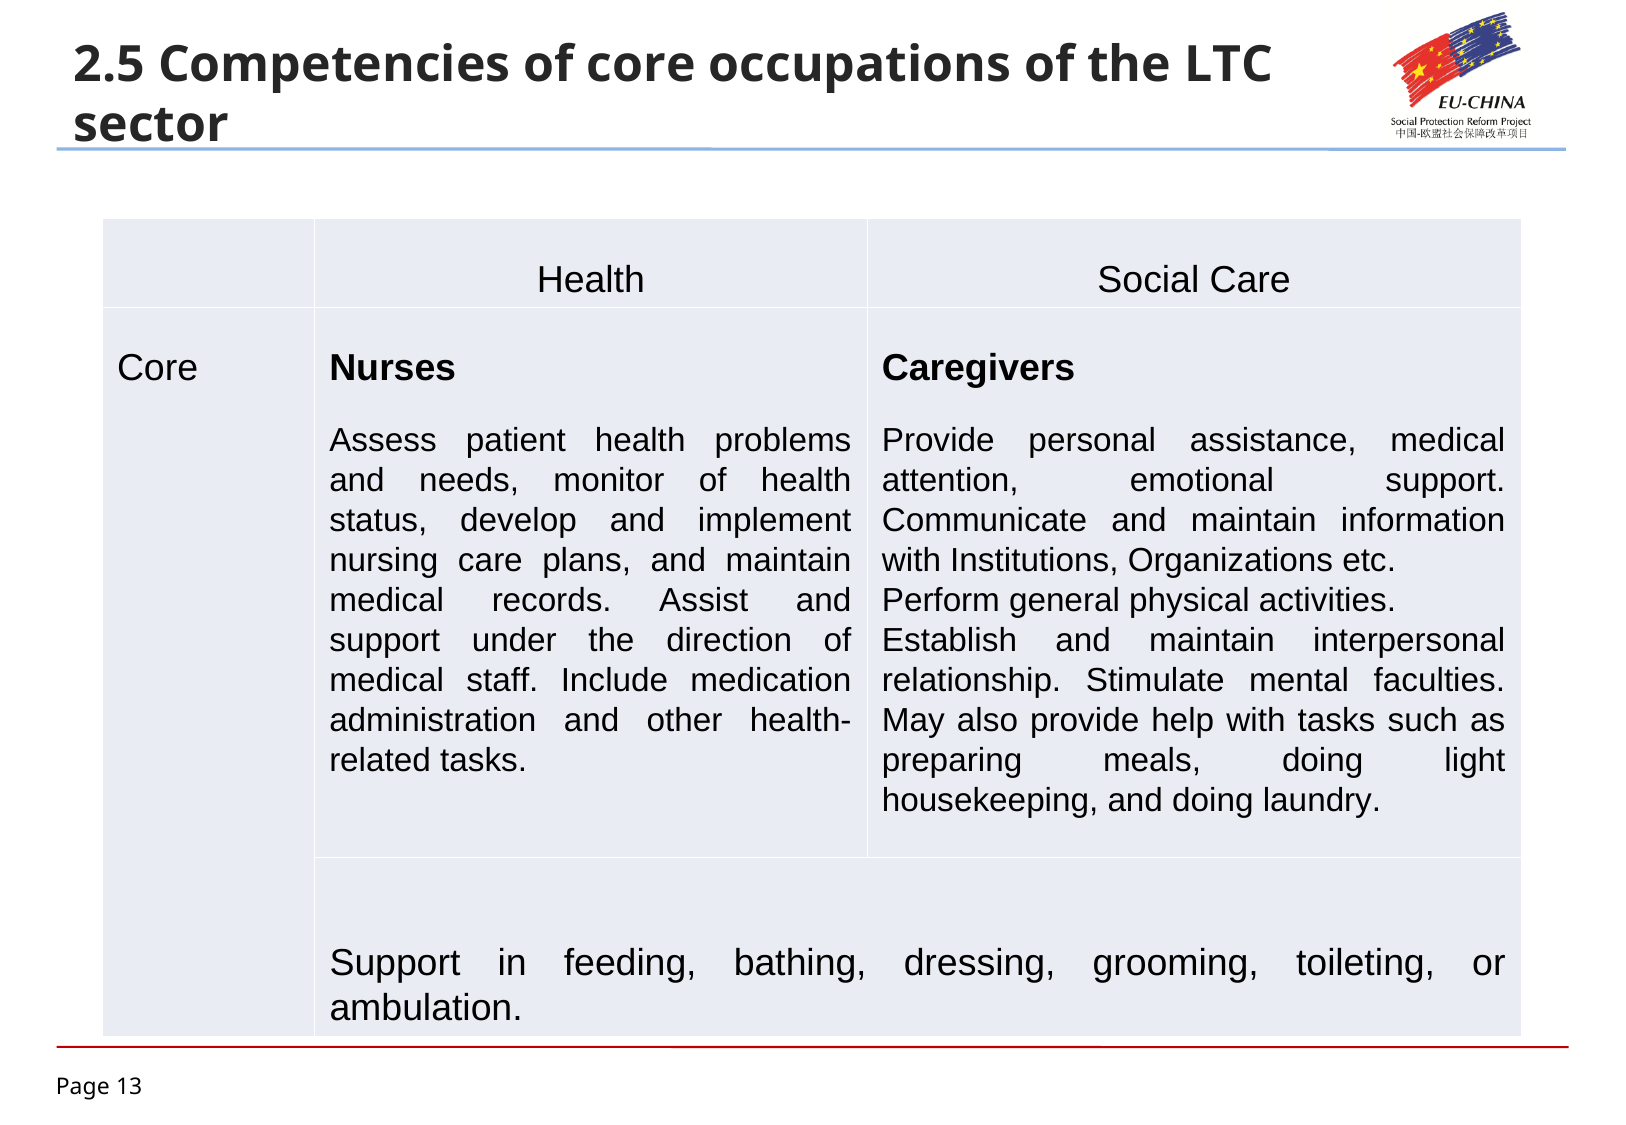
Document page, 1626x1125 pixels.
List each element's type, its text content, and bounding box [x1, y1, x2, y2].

table_cell Support in feeding, bathing, dressing, grooming, toileting, or ambulation. [315, 858, 1521, 1036]
table_cell Caregivers Provide personal assistance, medical attention, emotional support. Communicate and maintain information with Institutions, Organizations etc. Perform general physical activities. Establish and maintain interpersonal relationship. Stimulate mental faculties. May also provide help with tasks such as preparing meals, doing light housekeeping, and doing laundry. [868, 308, 1521, 857]
text_box 2.5 Competencies of core occupations of the LTC sector [59, 23, 1361, 130]
picture [1386, 0, 1536, 147]
table_header Health [315, 219, 867, 307]
table_cell Nurses Assess patient health problems and needs, monitor of health status, develop and implement nursing care plans, and maintain medical records. Assist and support under the direction of medical staff. Include medication administration and other health-related tasks. [315, 308, 867, 857]
table_cell Core [103, 308, 314, 1036]
table_header [103, 219, 314, 307]
table_header Social Care [868, 219, 1521, 307]
